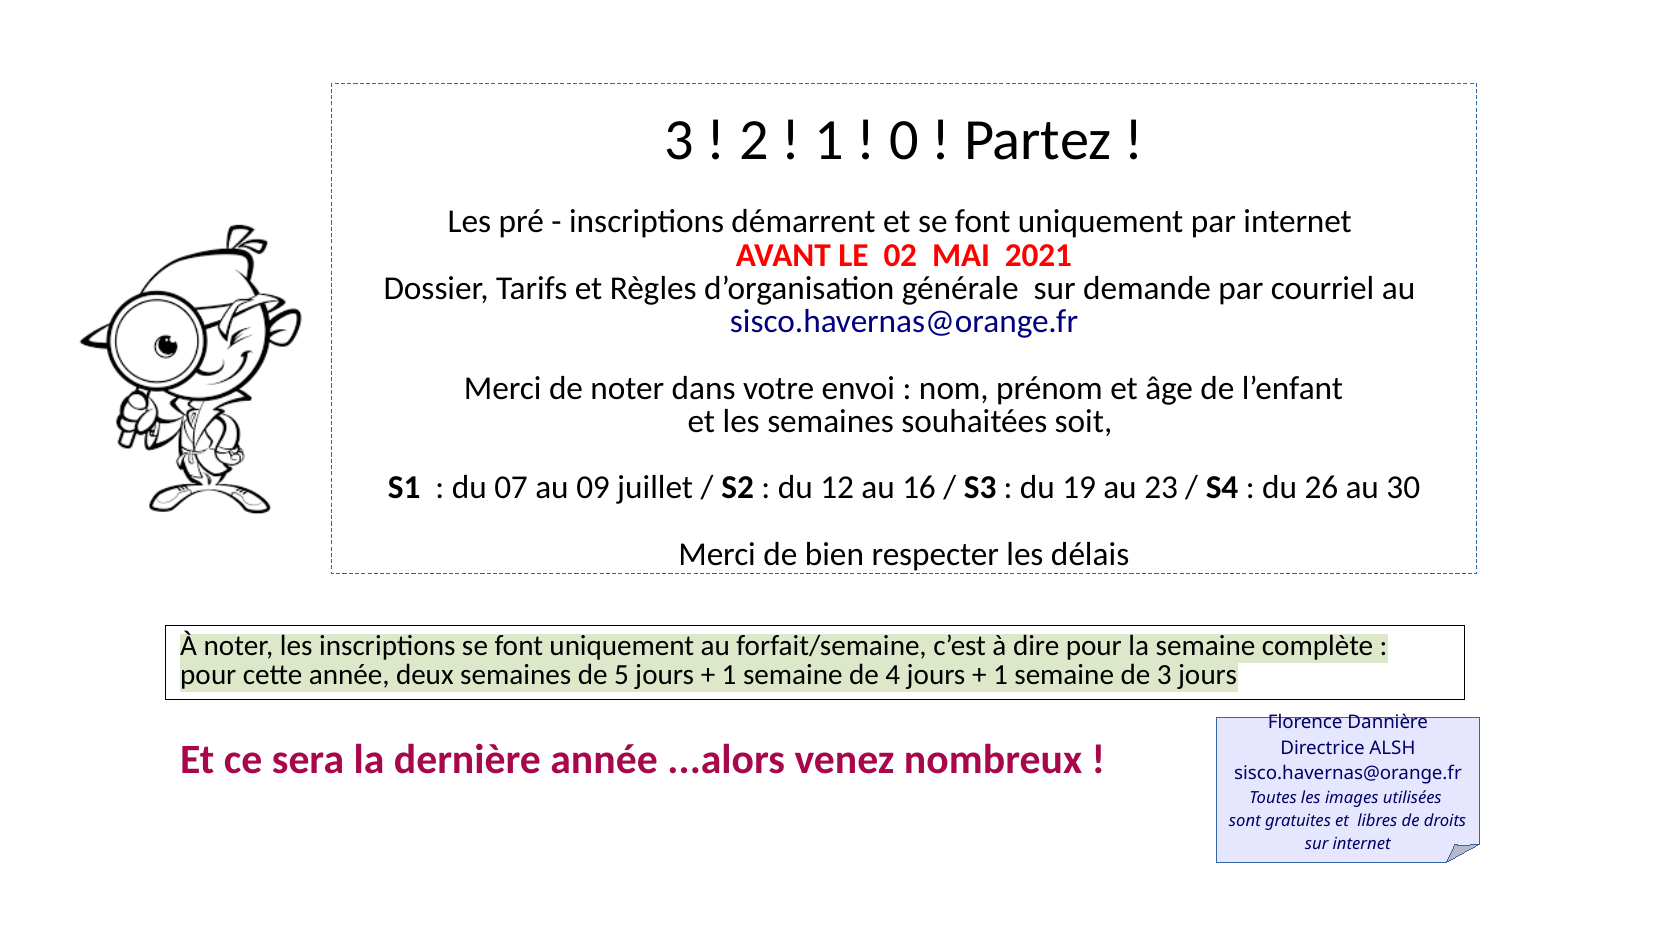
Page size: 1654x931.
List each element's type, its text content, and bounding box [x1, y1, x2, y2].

text_box Florence Dannière Directrice ALSH sisco.havernas@orange.fr Toutes les images utilisées sont gratuites et libres de droits sur internet [1216, 717, 1480, 863]
text_box Et ce sera la dernière année ...alors venez nombreux ! [165, 734, 1252, 792]
title 3 ! 2 ! 1 ! 0 ! Partez ! Les pré - inscriptions démarrent et se font uniquement par internet AVANT LE 02 MAI 2021 Dossier, Tarifs et Règles d’organisation générale sur demande par courriel au sisco.havernas@orange.fr Merci de noter dans votre envoi : nom, prénom et âge de l’enfant et les semaines souhaitées soit, S1 : du 07 au 09 juillet / S2 : du 12 au 16 / S3 : du 19 au 23 / S4 : du 26 au 30 Merci de bien respecter les délais [331, 83, 1477, 574]
picture [69, 200, 319, 520]
text_box À noter, les inscriptions se font uniquement au forfait/semaine, c’est à dire pour la semaine complète : pour cette année, deux semaines de 5 jours + 1 semaine de 4 jours + 1 semaine de 3 jours [165, 625, 1465, 700]
